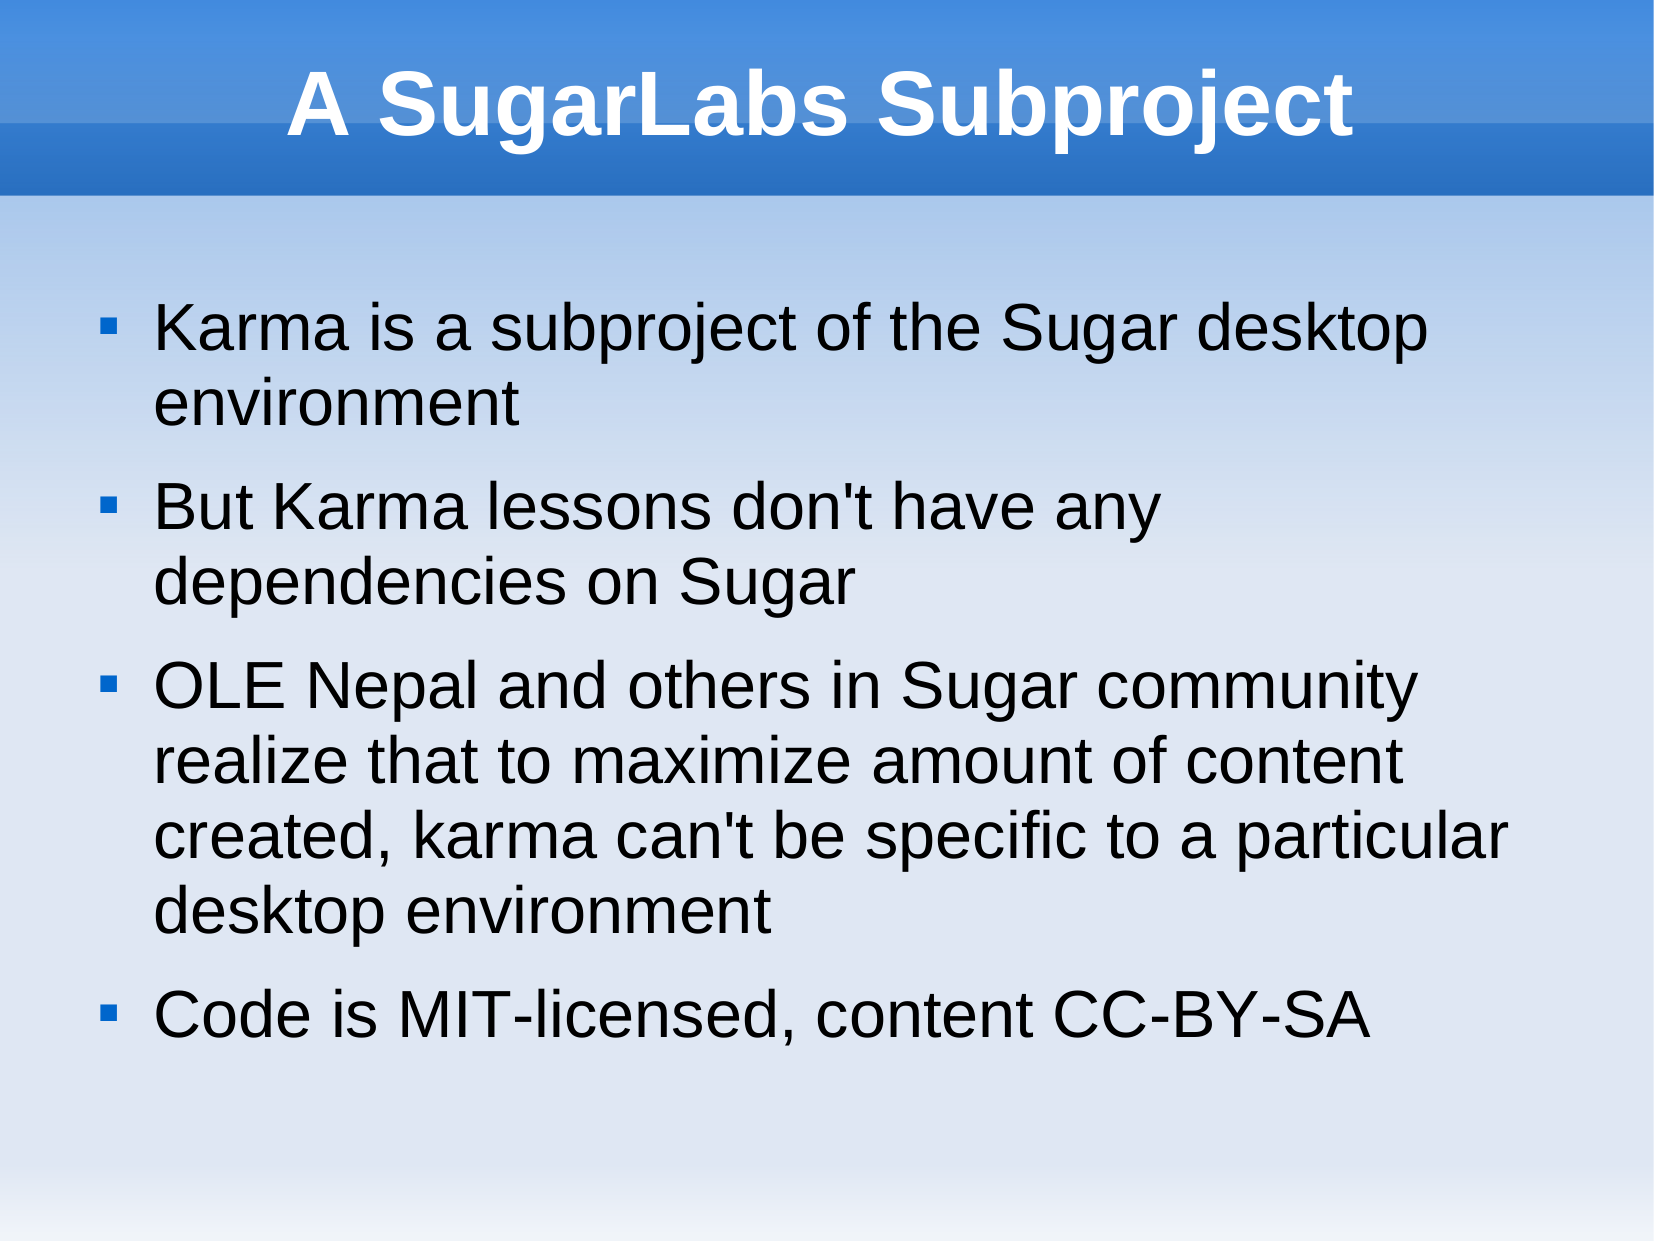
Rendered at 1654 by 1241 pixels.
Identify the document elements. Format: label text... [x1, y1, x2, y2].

title A SugarLabs Subproject [76, 7, 1565, 200]
picture [0, 0, 1654, 1241]
list Karma is a subproject of the Sugar desktop environment But Karma lessons don't have any dependencies on Sugar OLE Nepal and others in Sugar community realize that to maximize amount of content created, karma can't be specific to a particular desktop environment Code is MIT-licensed, content CC-BY-SA [82, 290, 1571, 1094]
